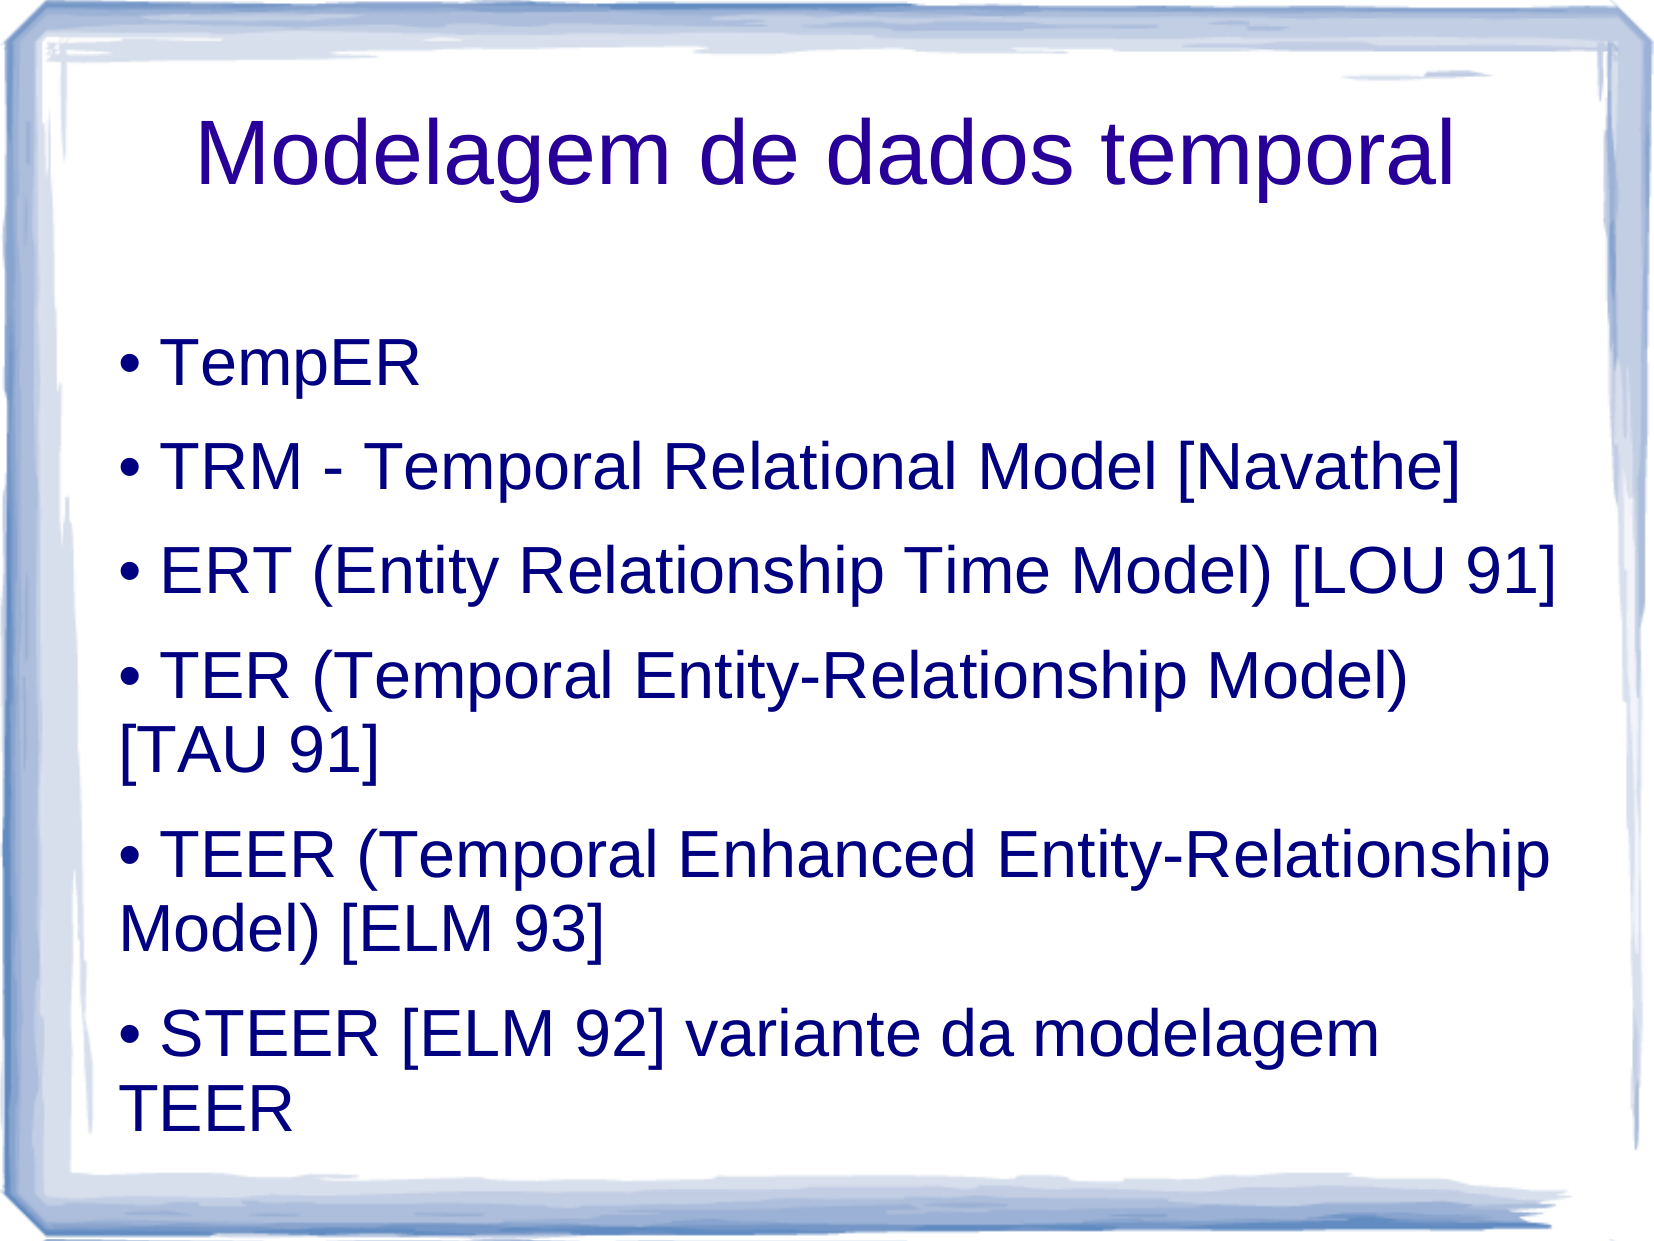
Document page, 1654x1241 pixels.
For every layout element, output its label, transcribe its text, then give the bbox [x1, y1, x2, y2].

list • TempER • TRM - Temporal Relational Model [Navathe] • ERT (Entity Relationship Time Model) [LOU 91] • TER (Temporal Entity-Relationship Model) [TAU 91] • TEER (Temporal Enhanced Entity-Relationship Model) [ELM 93] • STEER [ELM 92] variante da modelagem TEER [118, 324, 1571, 1241]
title Modelagem de dados temporal [82, 49, 1571, 257]
picture [0, 0, 1654, 1241]
